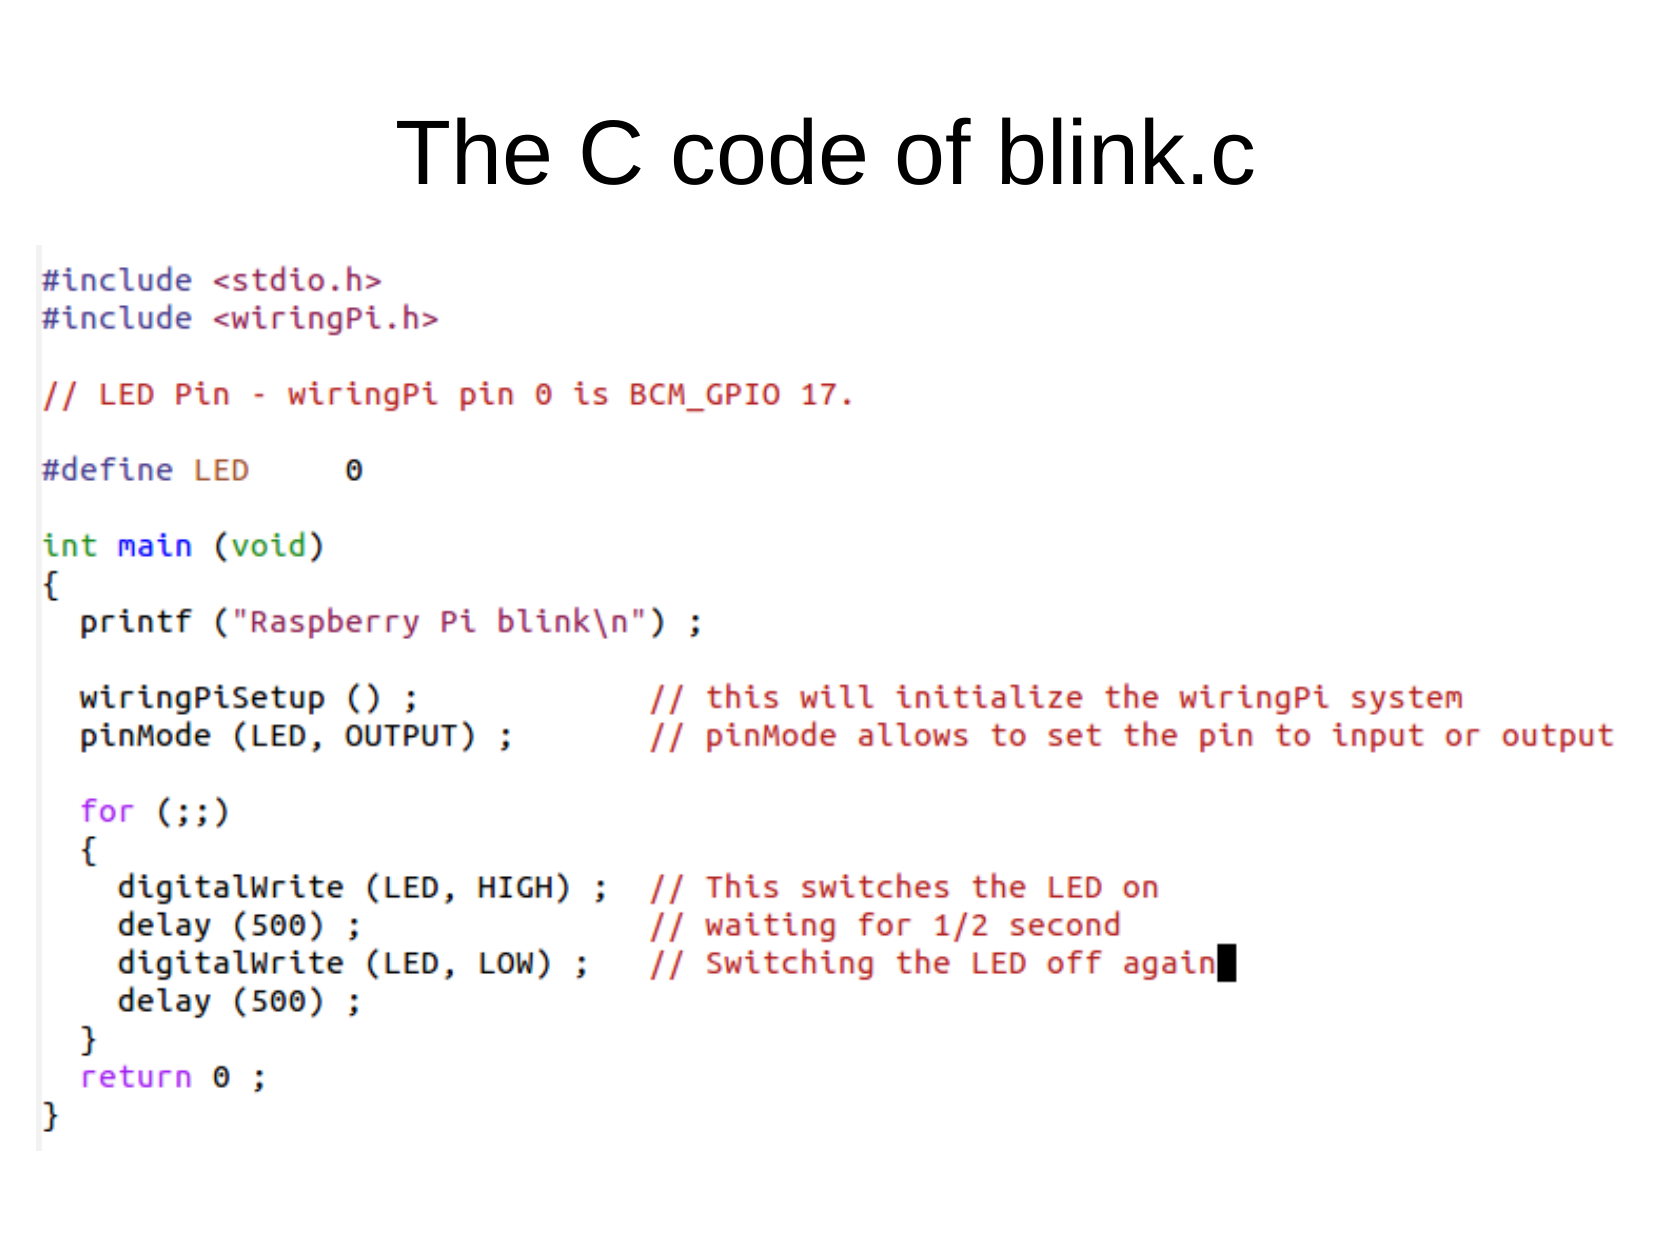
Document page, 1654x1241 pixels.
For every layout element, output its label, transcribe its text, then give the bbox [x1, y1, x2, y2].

picture [36, 245, 1654, 1151]
title The C code of blink.c [82, 49, 1571, 245]
